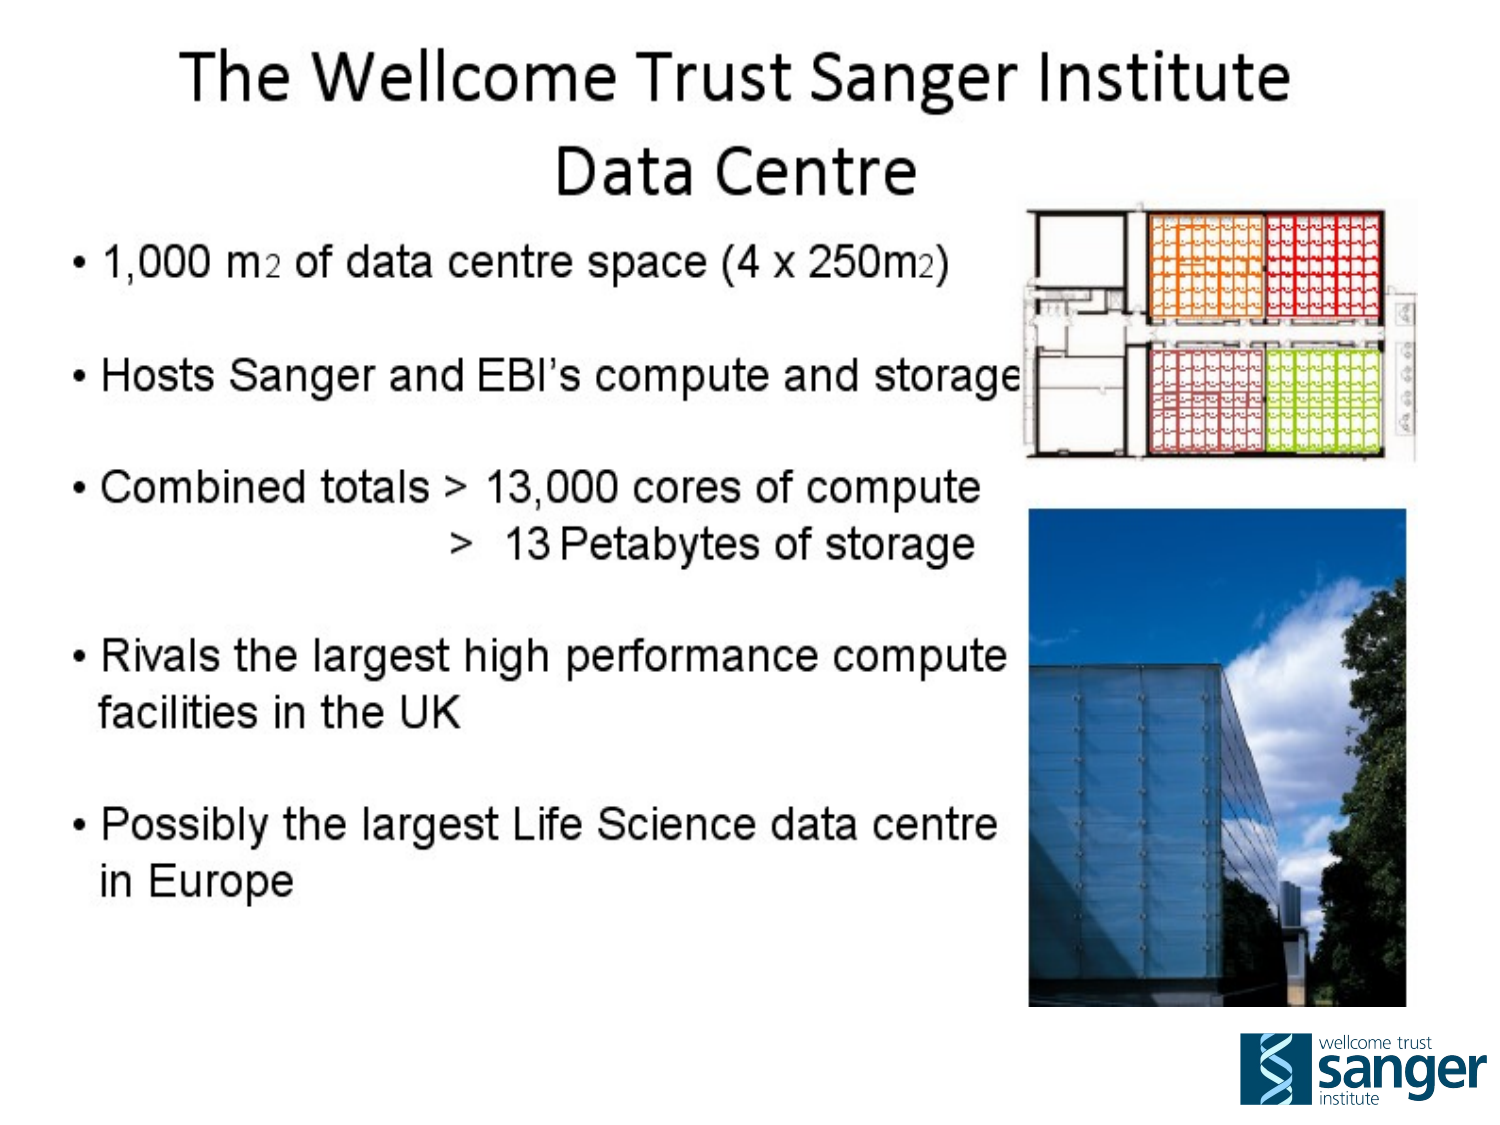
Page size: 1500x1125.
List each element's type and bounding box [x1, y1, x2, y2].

picture [59, 29, 1418, 1007]
picture [1260, 1033, 1292, 1072]
picture [1261, 1033, 1274, 1042]
picture [1312, 1033, 1487, 1105]
picture [1261, 1066, 1292, 1105]
